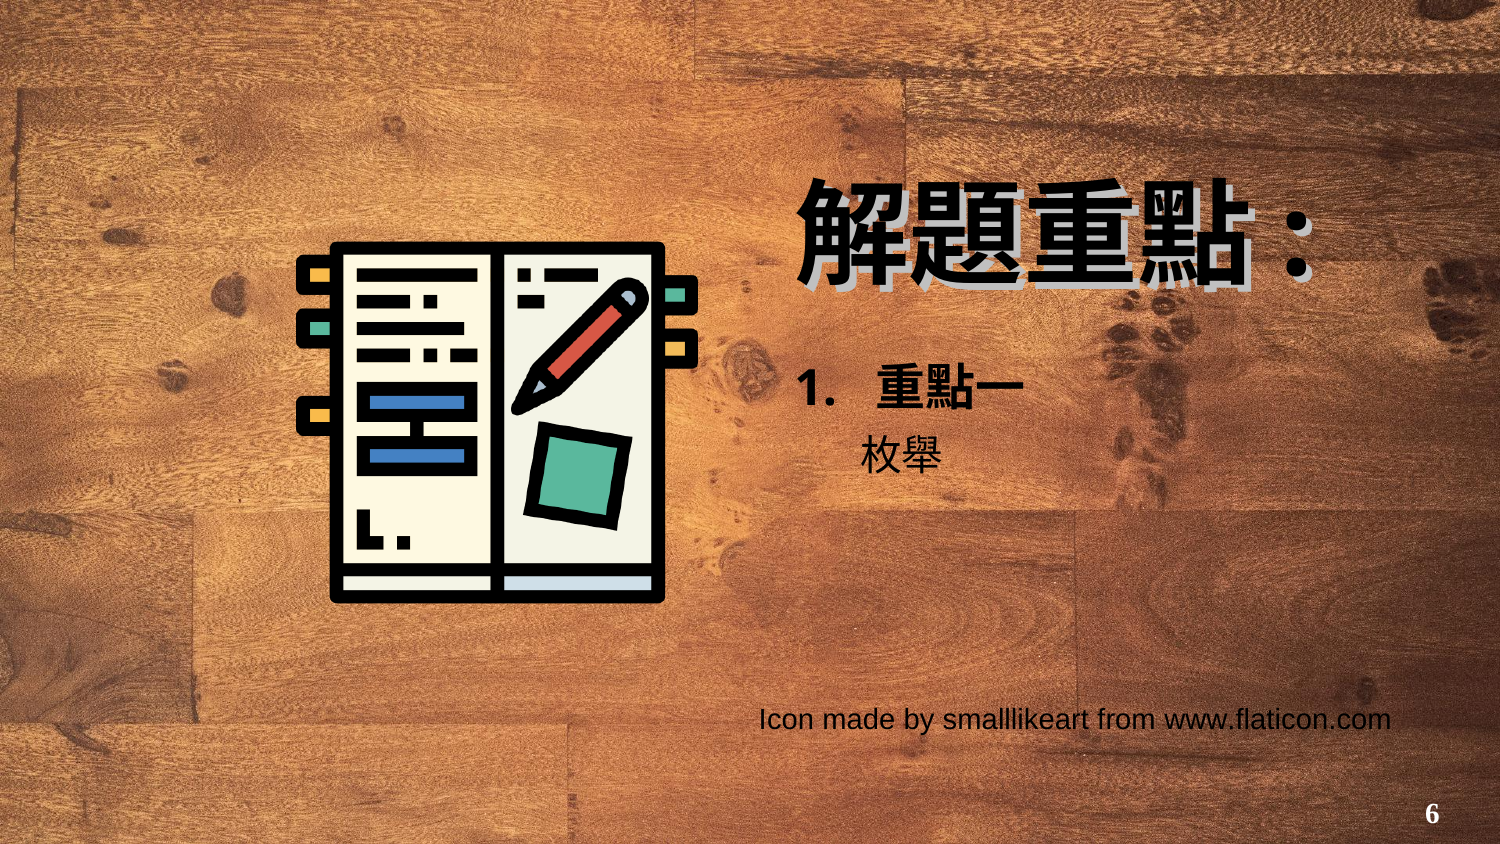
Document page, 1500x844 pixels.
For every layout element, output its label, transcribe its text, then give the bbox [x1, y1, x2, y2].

slide_number 5 [1410, 779, 1500, 844]
text_box Icon made by smalllikeart from www.flaticon.com [744, 693, 1407, 743]
title 解題重點: [779, 122, 1311, 314]
subtitle 1. 重點一 枚舉 [779, 338, 1378, 642]
picture [296, 221, 698, 623]
